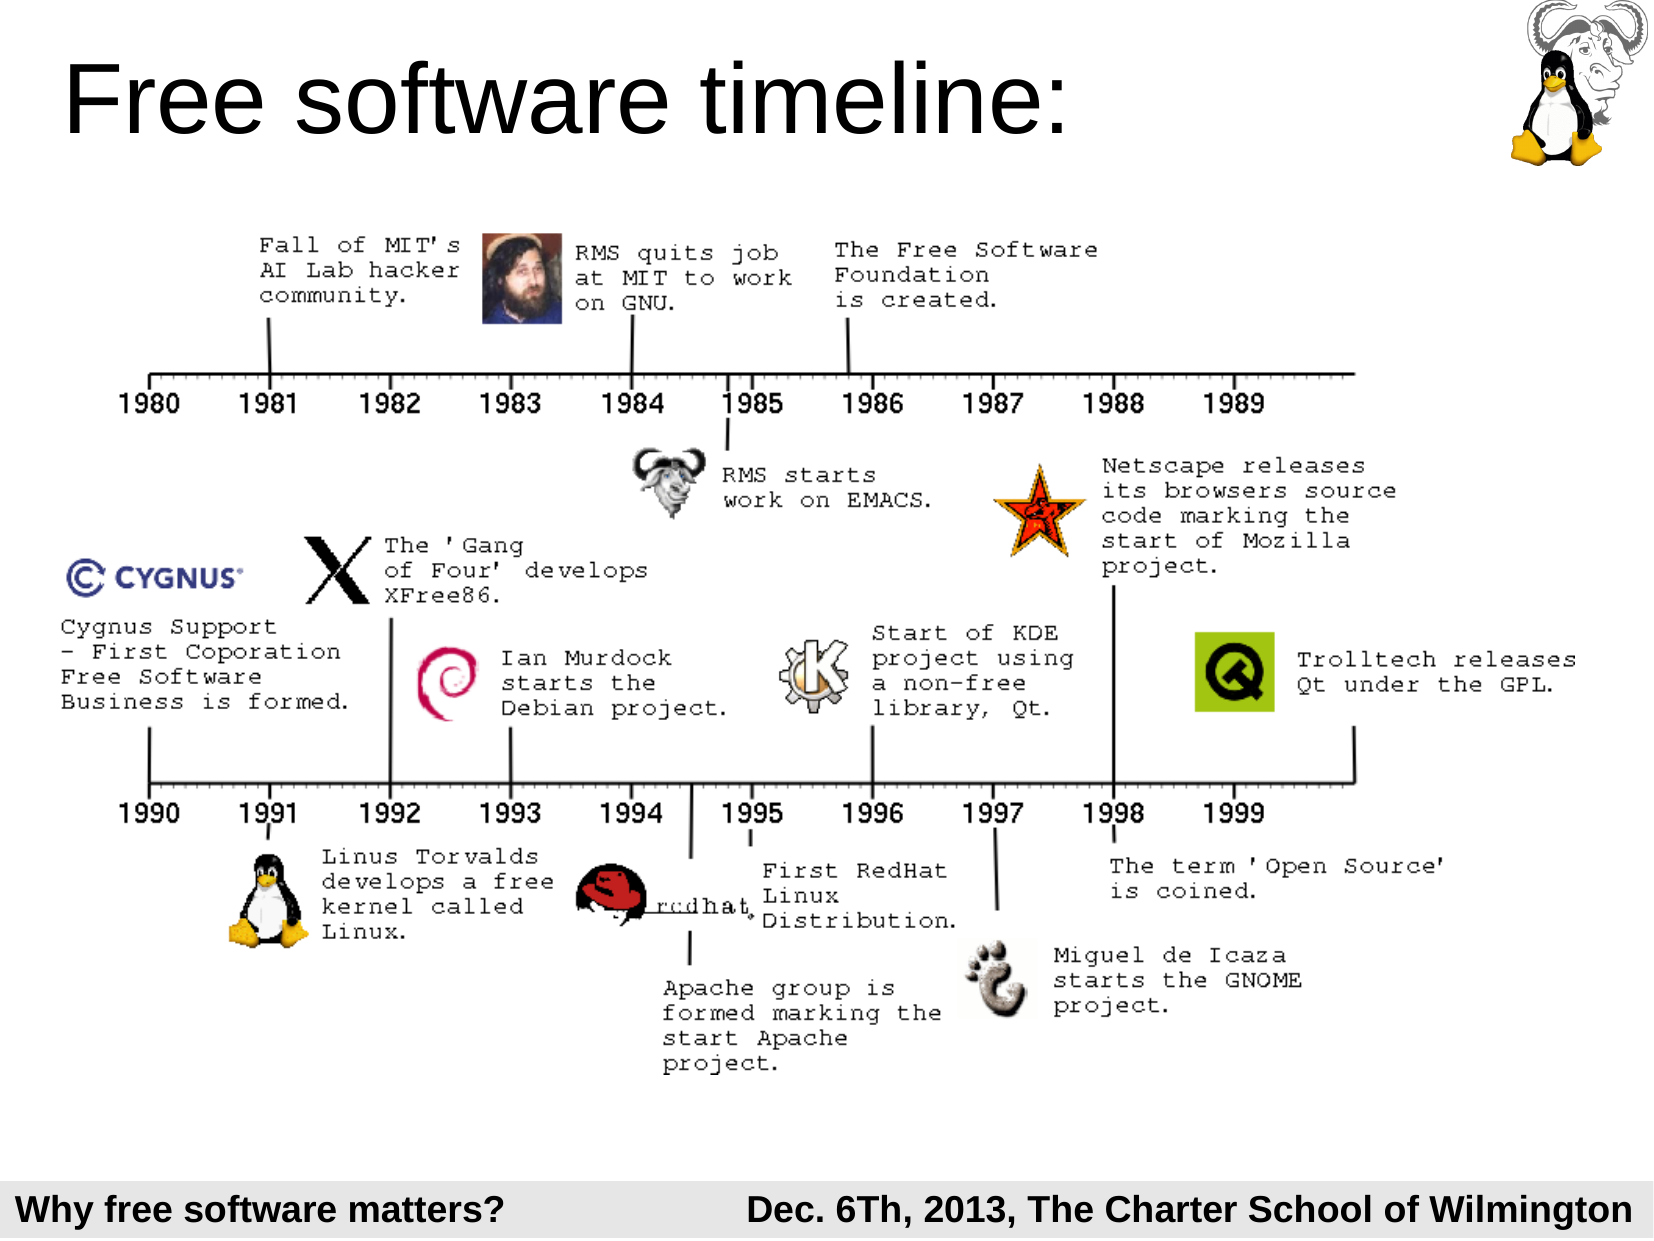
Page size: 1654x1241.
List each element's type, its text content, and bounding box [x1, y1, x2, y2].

picture [1511, 0, 1648, 166]
text_box Free software timeline: [47, 35, 1501, 163]
picture [59, 232, 1575, 1075]
text_box Why free software matters? Dec. 6Th, 2013, The Charter School of Wilmington [0, 1181, 1654, 1238]
